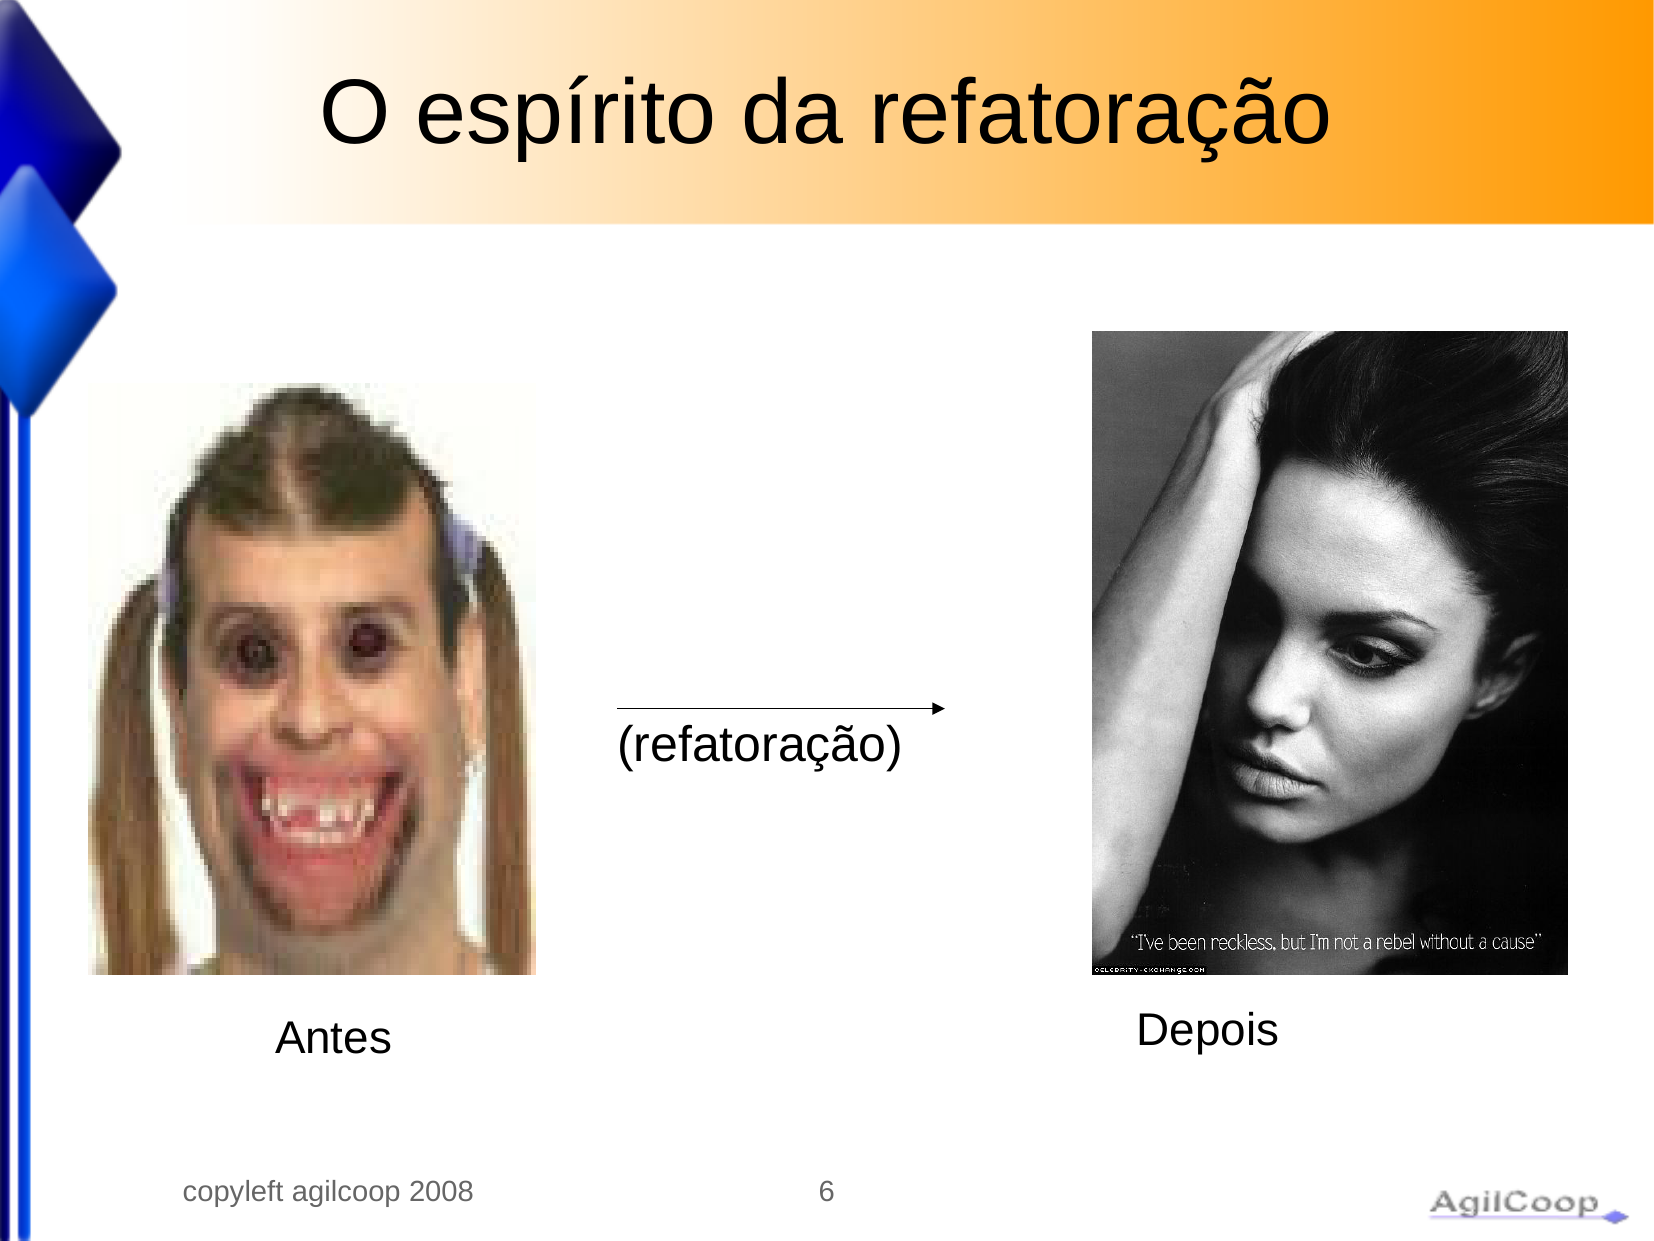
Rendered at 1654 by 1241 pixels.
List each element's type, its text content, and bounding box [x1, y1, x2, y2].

title O espírito da refatoração [82, 15, 1571, 208]
text_box (refatoração) [602, 708, 919, 780]
picture [0, 0, 1654, 1241]
text_box Antes [260, 1003, 408, 1071]
text_box Depois [1122, 996, 1447, 1064]
